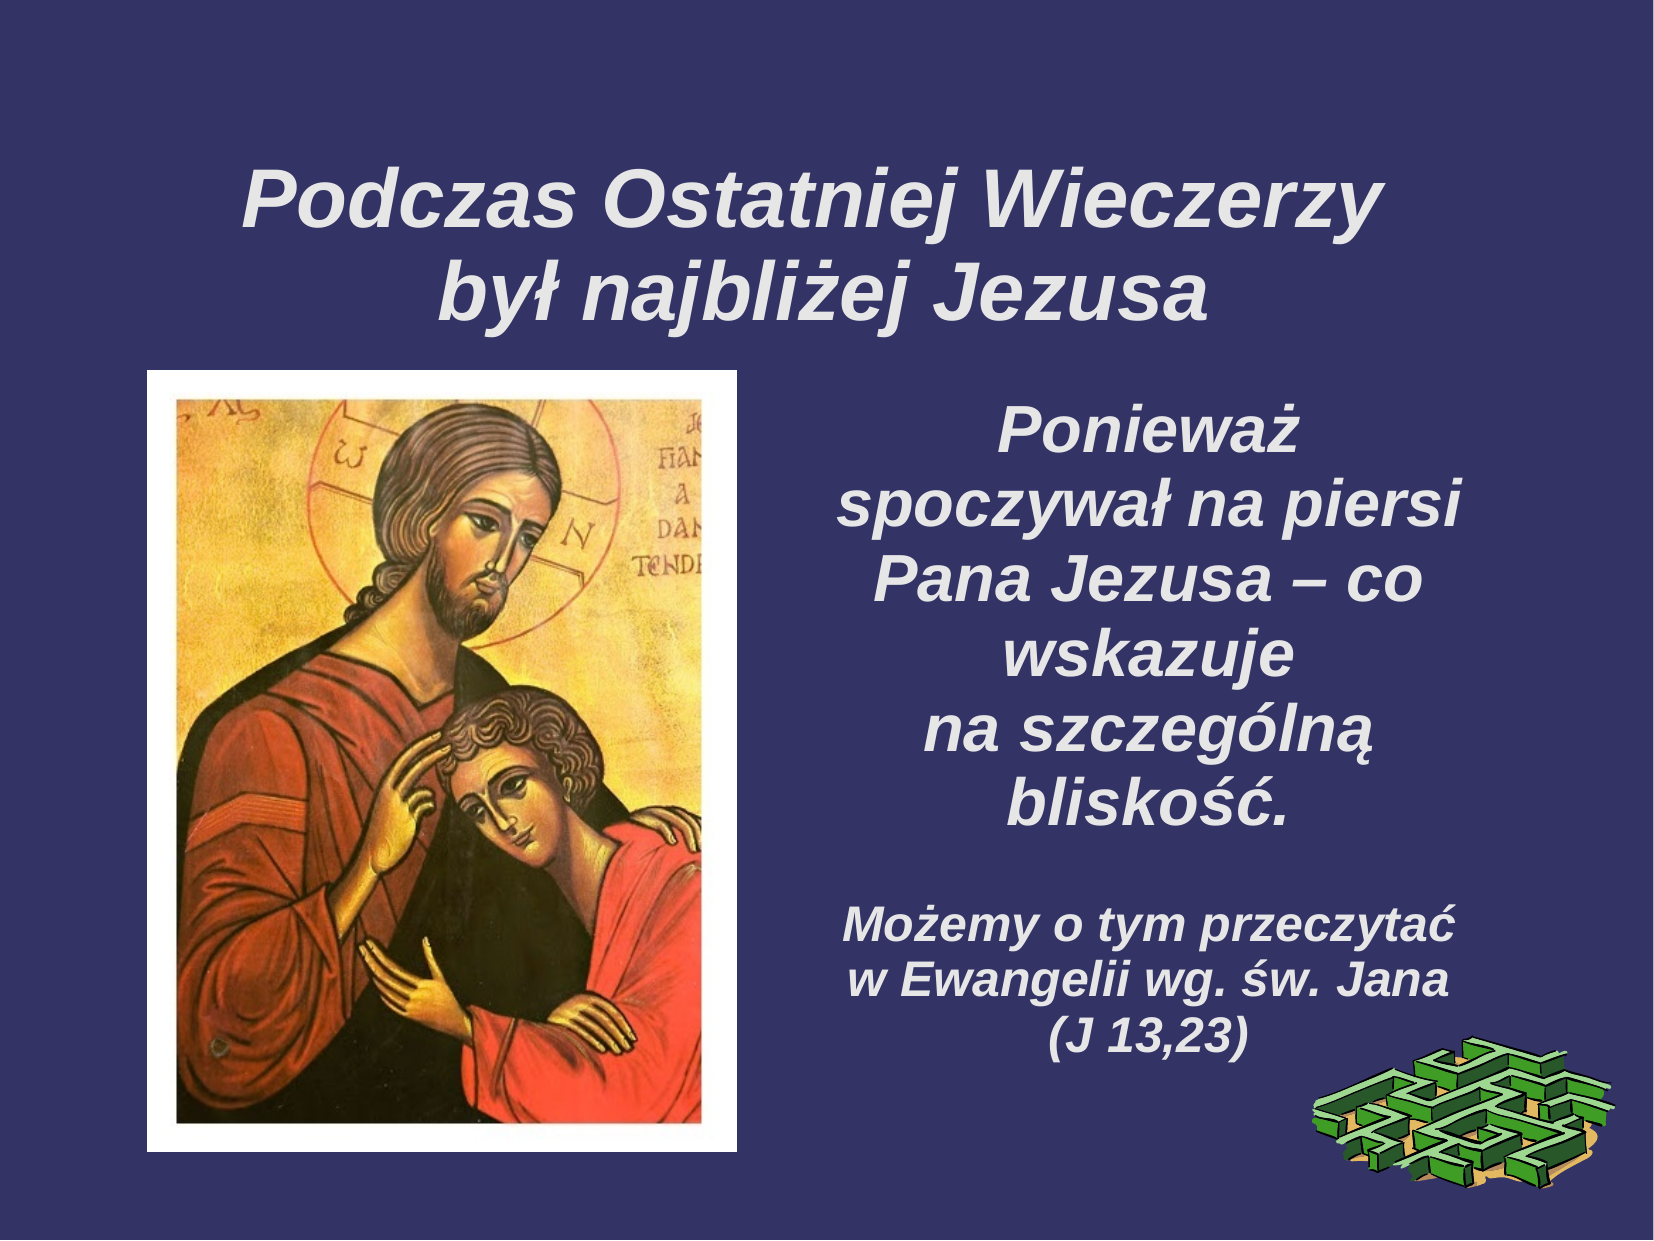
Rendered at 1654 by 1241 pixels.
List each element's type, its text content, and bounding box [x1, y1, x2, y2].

text_box Ponieważ spoczywał na piersi Pana Jezusa – co wskazuje na szczególną bliskość. Możemy o tym przeczytać w Ewangelii wg. św. Jana (J 13,23) [826, 388, 1472, 1123]
picture [147, 370, 737, 1152]
title Podczas Ostatniej Wieczerzy był najbliżej Jezusa [118, 141, 1531, 349]
